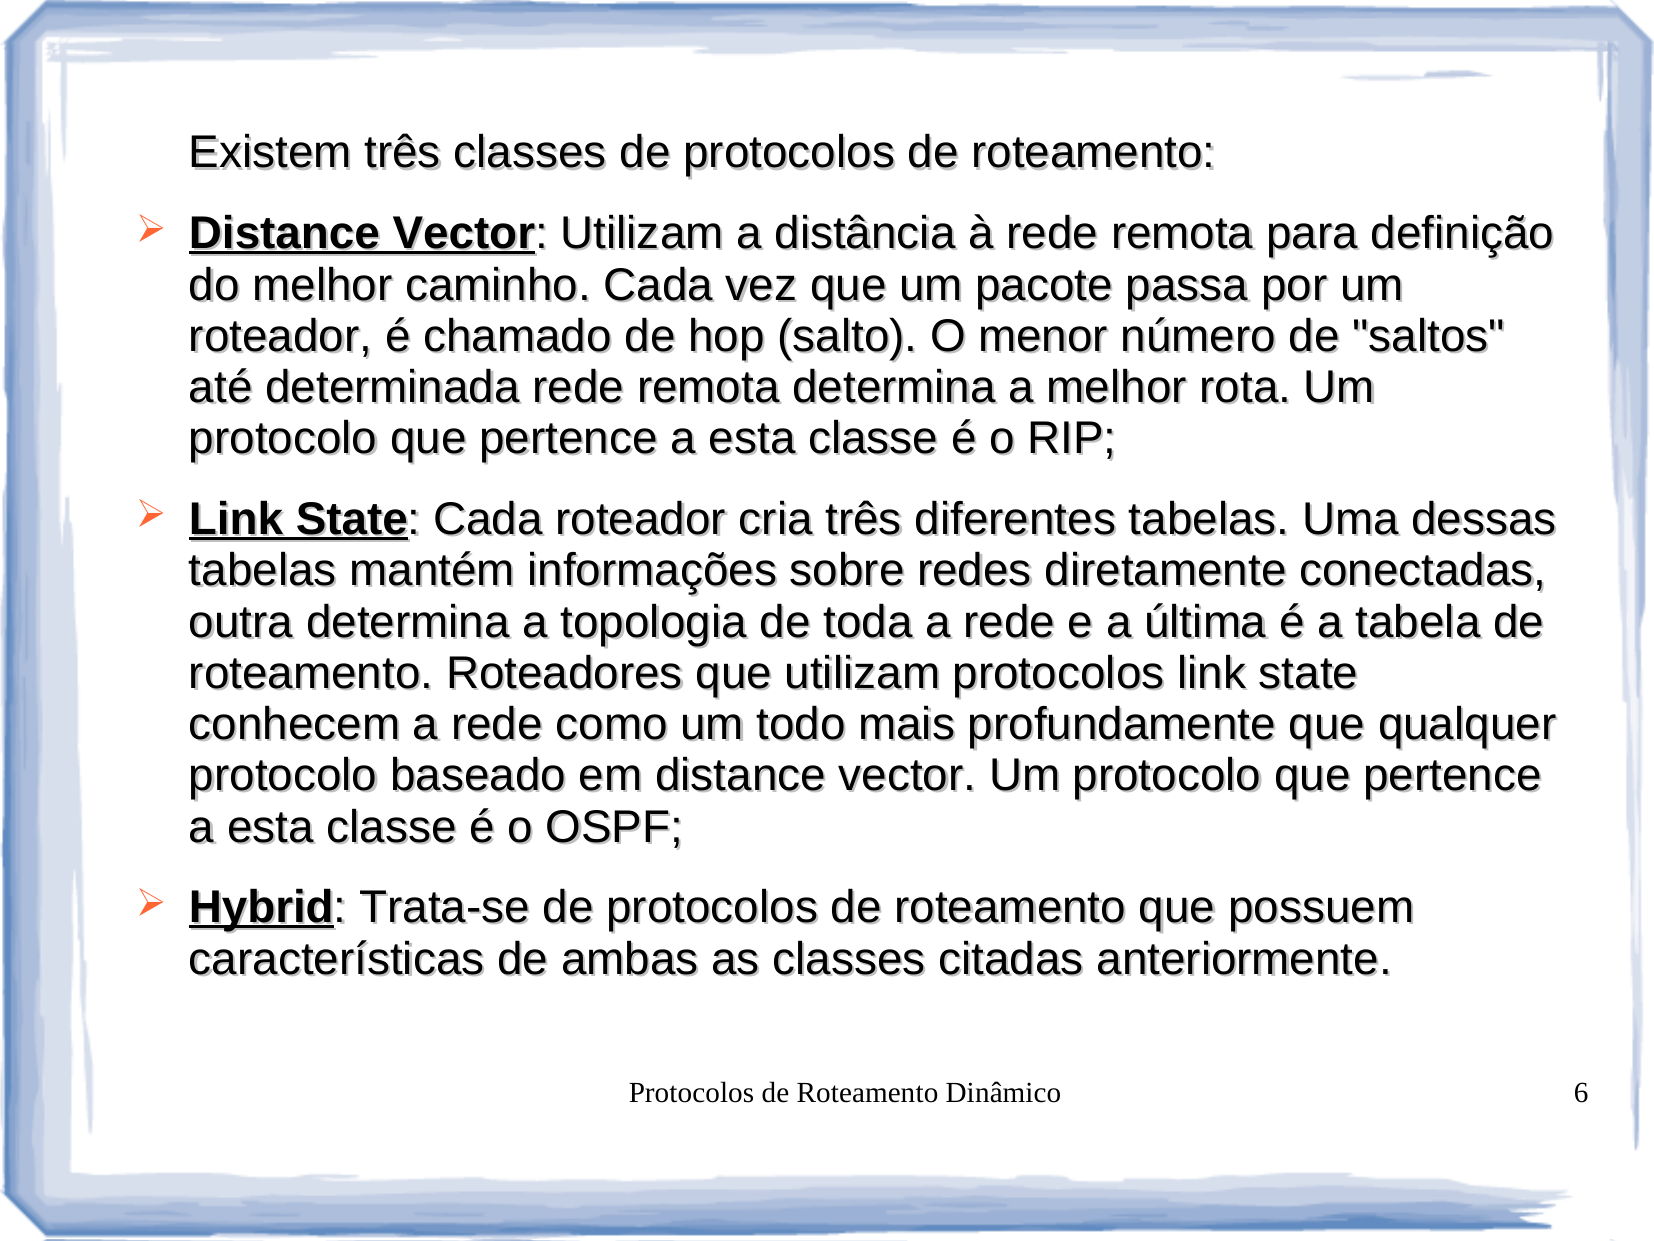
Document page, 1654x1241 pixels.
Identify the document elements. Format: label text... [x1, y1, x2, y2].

list Existem três classes de protocolos de roteamento: Distance Vector: Utilizam a distância à rede remota para definição do melhor caminho. Cada vez que um pacote passa por um roteador, é chamado de hop (salto). O menor número de "saltos" até determinada rede remota determina a melhor rota. Um protocolo que pertence a esta classe é o RIP; Link State: Cada roteador cria três diferentes tabelas. Uma dessas tabelas mantém informações sobre redes diretamente conectadas, outra determina a topologia de toda a rede e a última é a tabela de roteamento. Roteadores que utilizam protocolos link state conhecem a rede como um todo mais profundamente que qualquer protocolo baseado em distance vector. Um protocolo que pertence a esta classe é o OSPF; Hybrid: Trata-se de protocolos de roteamento que possuem características de ambas as classes citadas anteriormente. [118, 126, 1571, 1123]
picture [0, 0, 1654, 1241]
